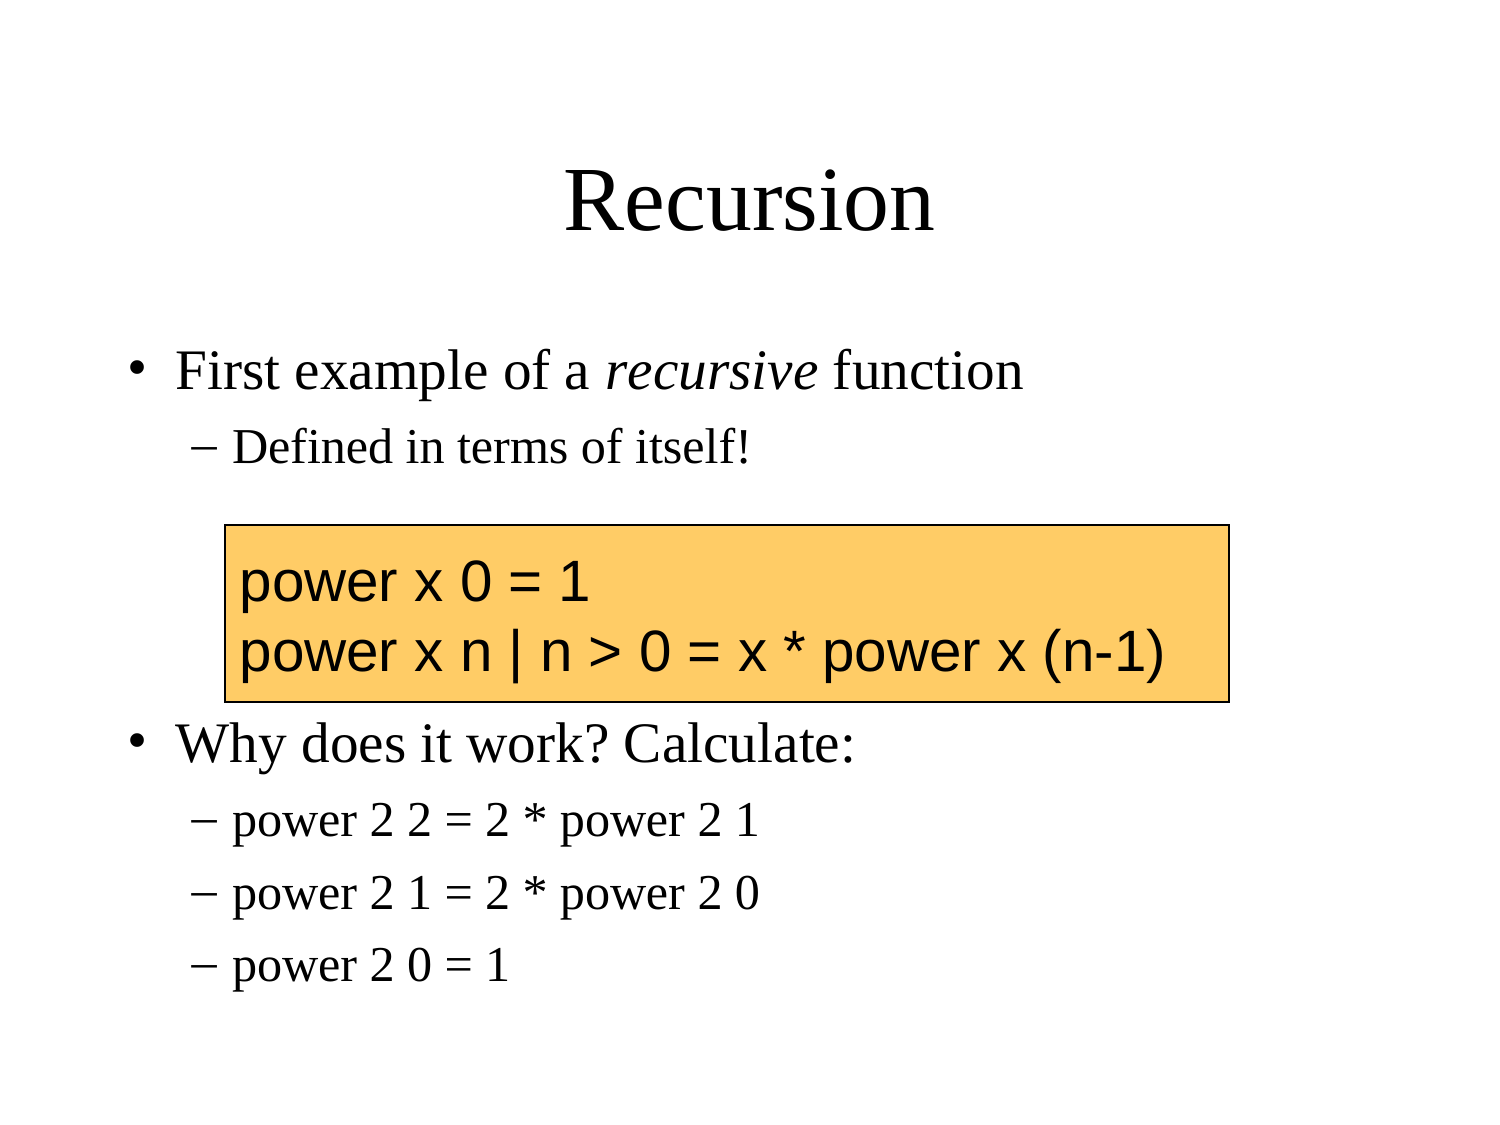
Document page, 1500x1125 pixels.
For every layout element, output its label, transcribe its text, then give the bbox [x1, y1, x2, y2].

text_box power x 0 = 1 power x n | n > 0 = x * power x (n-1) [225, 524, 1229, 703]
list First example of a recursive function Defined in terms of itself! Why does it work? Calculate: power 2 2 = 2 * power 2 1 power 2 1 = 2 * power 2 0 power 2 0 = 1 [112, 324, 1388, 1000]
title Recursion [112, 99, 1388, 288]
